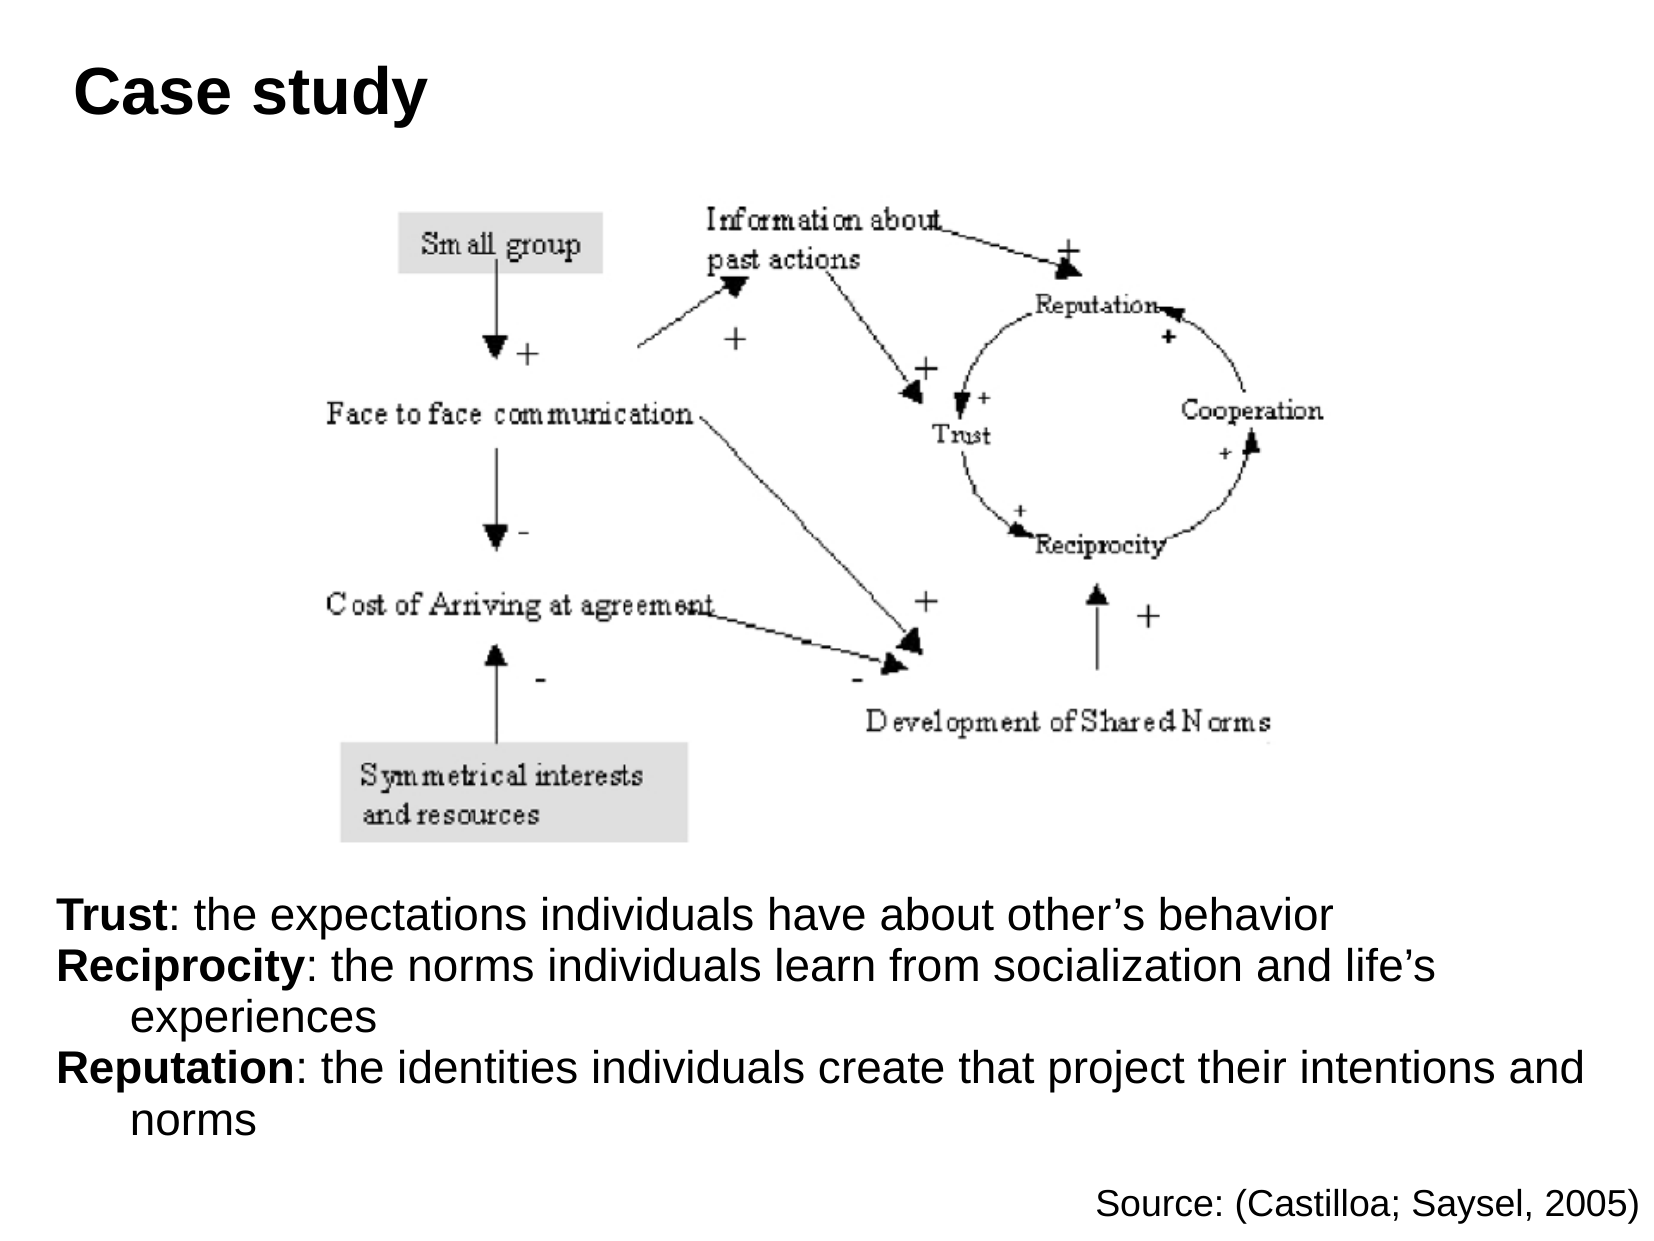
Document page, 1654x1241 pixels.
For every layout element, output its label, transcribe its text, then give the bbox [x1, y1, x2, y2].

text_box Trust: the expectations individuals have about other’s behavior Reciprocity: the norms individuals learn from socialization and life’s experiences Reputation: the identities individuals create that project their intentions and norms [41, 881, 1607, 1240]
text_box Source: (Castilloa; Saysel, 2005) [1080, 1175, 1654, 1241]
text_box Case study [59, 47, 1654, 163]
picture [312, 183, 1341, 857]
